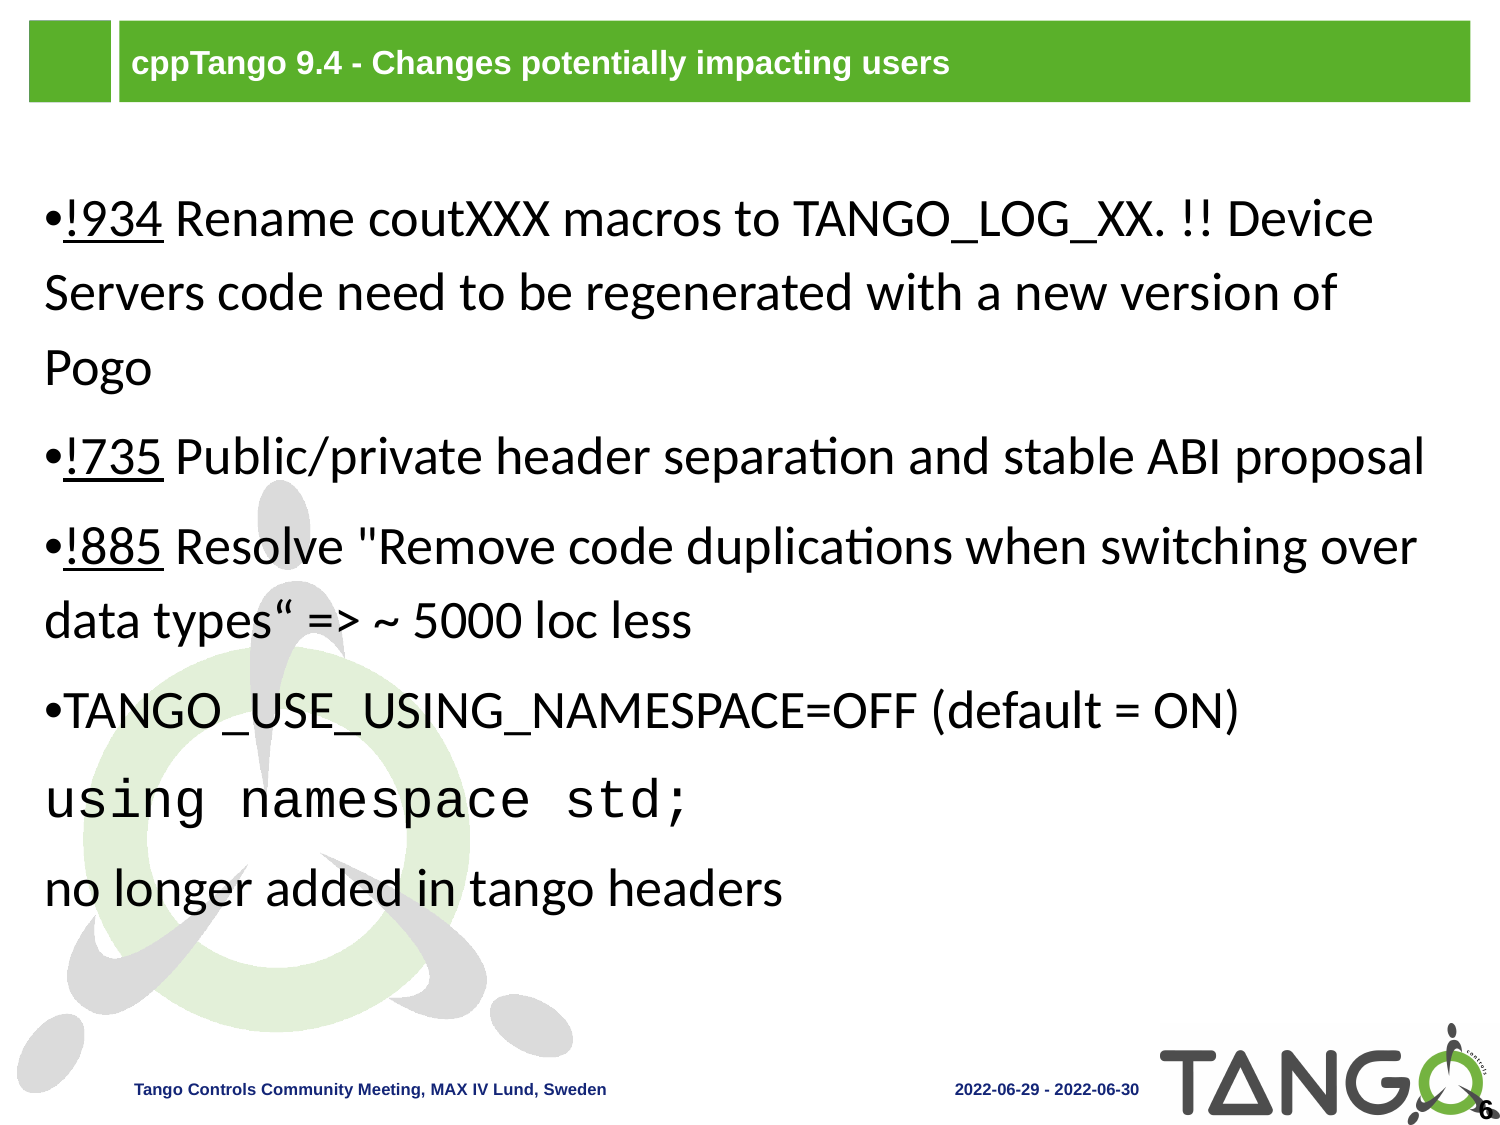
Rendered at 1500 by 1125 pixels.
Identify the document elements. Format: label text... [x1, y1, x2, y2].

slide_number <number> [1403, 1038, 1494, 1125]
text_box •!934 Rename coutXXX macros to TANGO_LOG_XX. !! Device Servers code need to be regenerated with a new version of Pogo •!735 Public/private header separation and stable ABI proposal •!885 Resolve "Remove code duplications when switching over data types“ => ~ 5000 loc less •TANGO_USE_USING_NAMESPACE=OFF (default = ON) using namespace std; no longer added in tango headers [29, 157, 1471, 1012]
picture [1160, 1023, 1500, 1125]
picture [17, 480, 573, 1093]
title cppTango 9.4 - Changes potentially impacting users [119, 20, 1471, 103]
